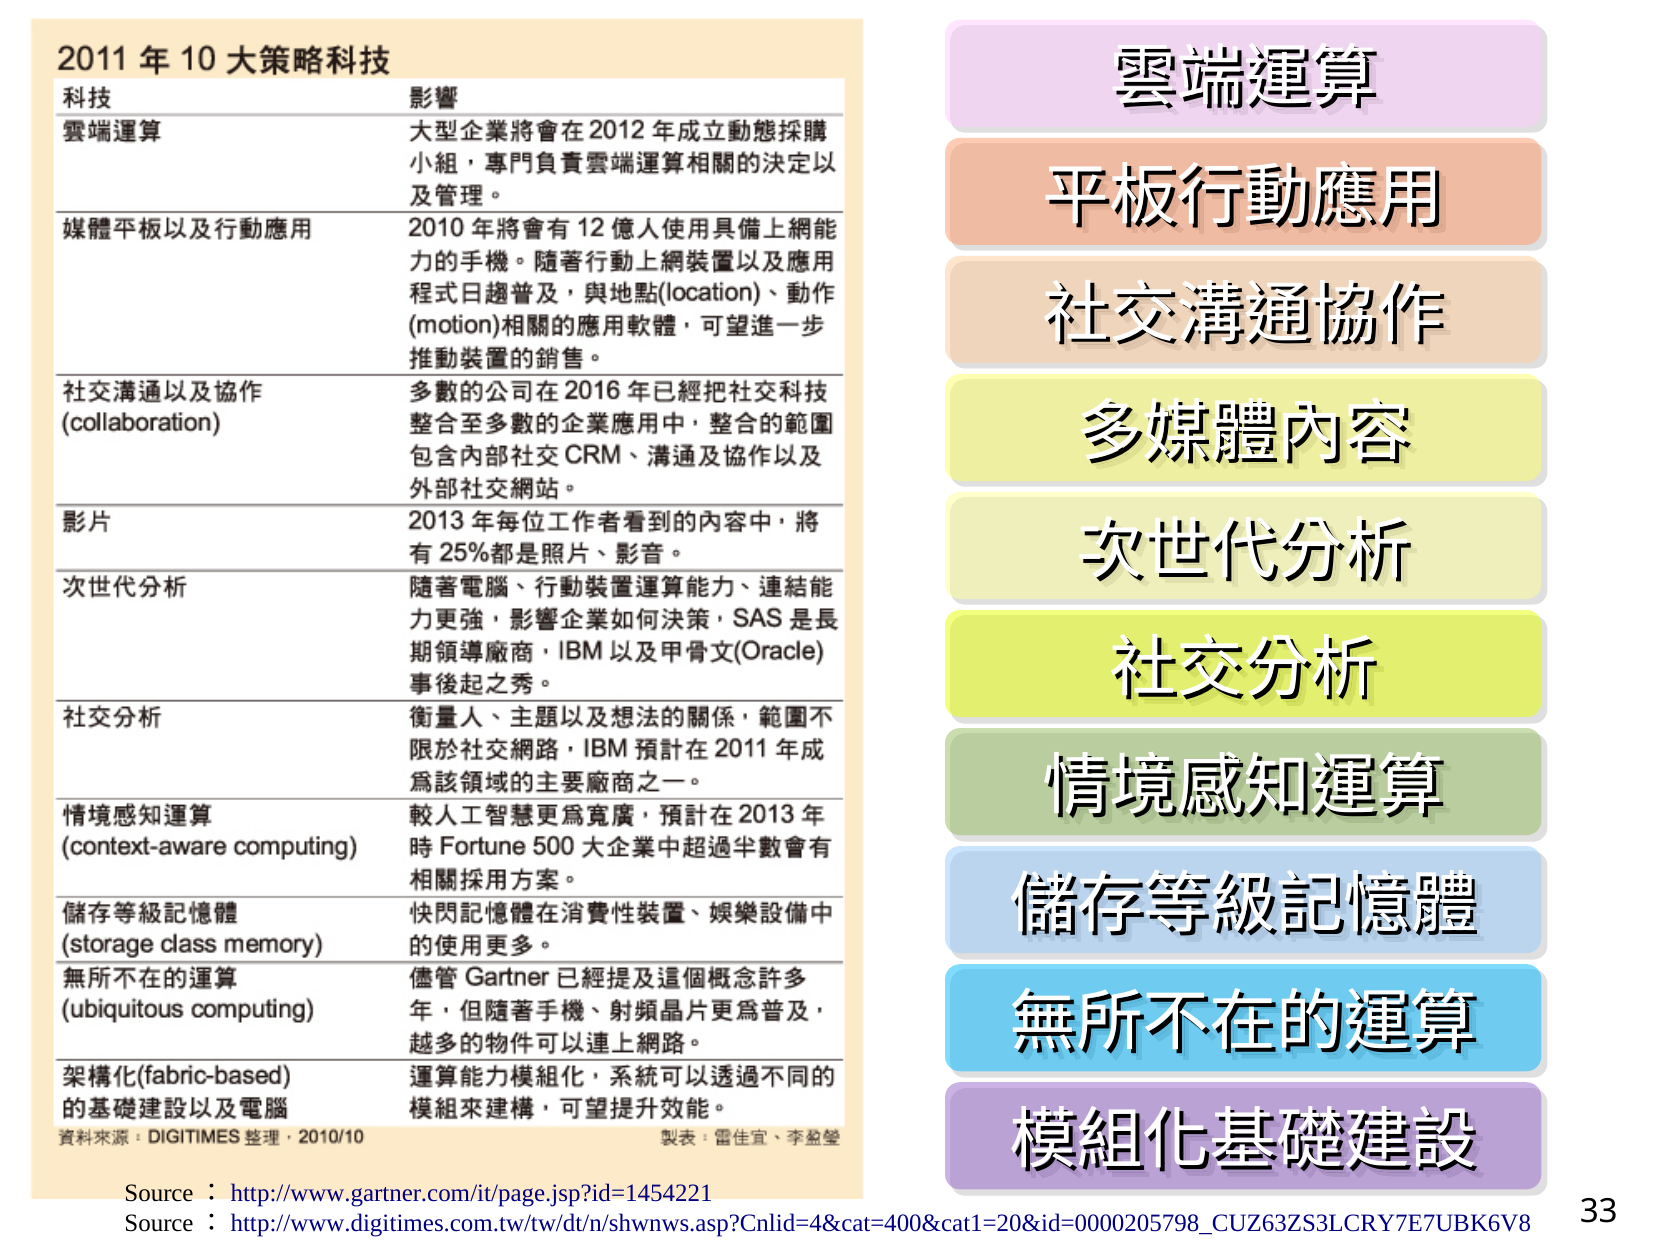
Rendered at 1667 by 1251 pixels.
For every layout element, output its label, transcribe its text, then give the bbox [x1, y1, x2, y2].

text_box 儲存等級記憶體 [945, 846, 1542, 954]
text_box Source：http://www.gartner.com/it/page.jsp?id=1454221 Source：http://www.digitimes.com.tw/tw/dt/n/shwnws.asp?Cnlid=4&cat=400&cat1=20&id=0000205798_CUZ63ZS3LCRY7E7UBK6V8 [109, 1169, 1548, 1245]
text_box 社交分析 [945, 609, 1542, 718]
text_box 模組化基礎建設 [945, 1082, 1542, 1190]
text_box 社交溝通協作 [945, 255, 1542, 363]
picture [29, 17, 865, 1199]
text_box 次世代分析 [945, 491, 1542, 600]
text_box 雲端運算 [945, 19, 1542, 127]
text_box 無所不在的運算 [945, 964, 1542, 1072]
text_box 情境感知運算 [945, 728, 1542, 836]
text_box 多媒體內容 [945, 373, 1542, 482]
text_box 平板行動應用 [945, 137, 1542, 245]
